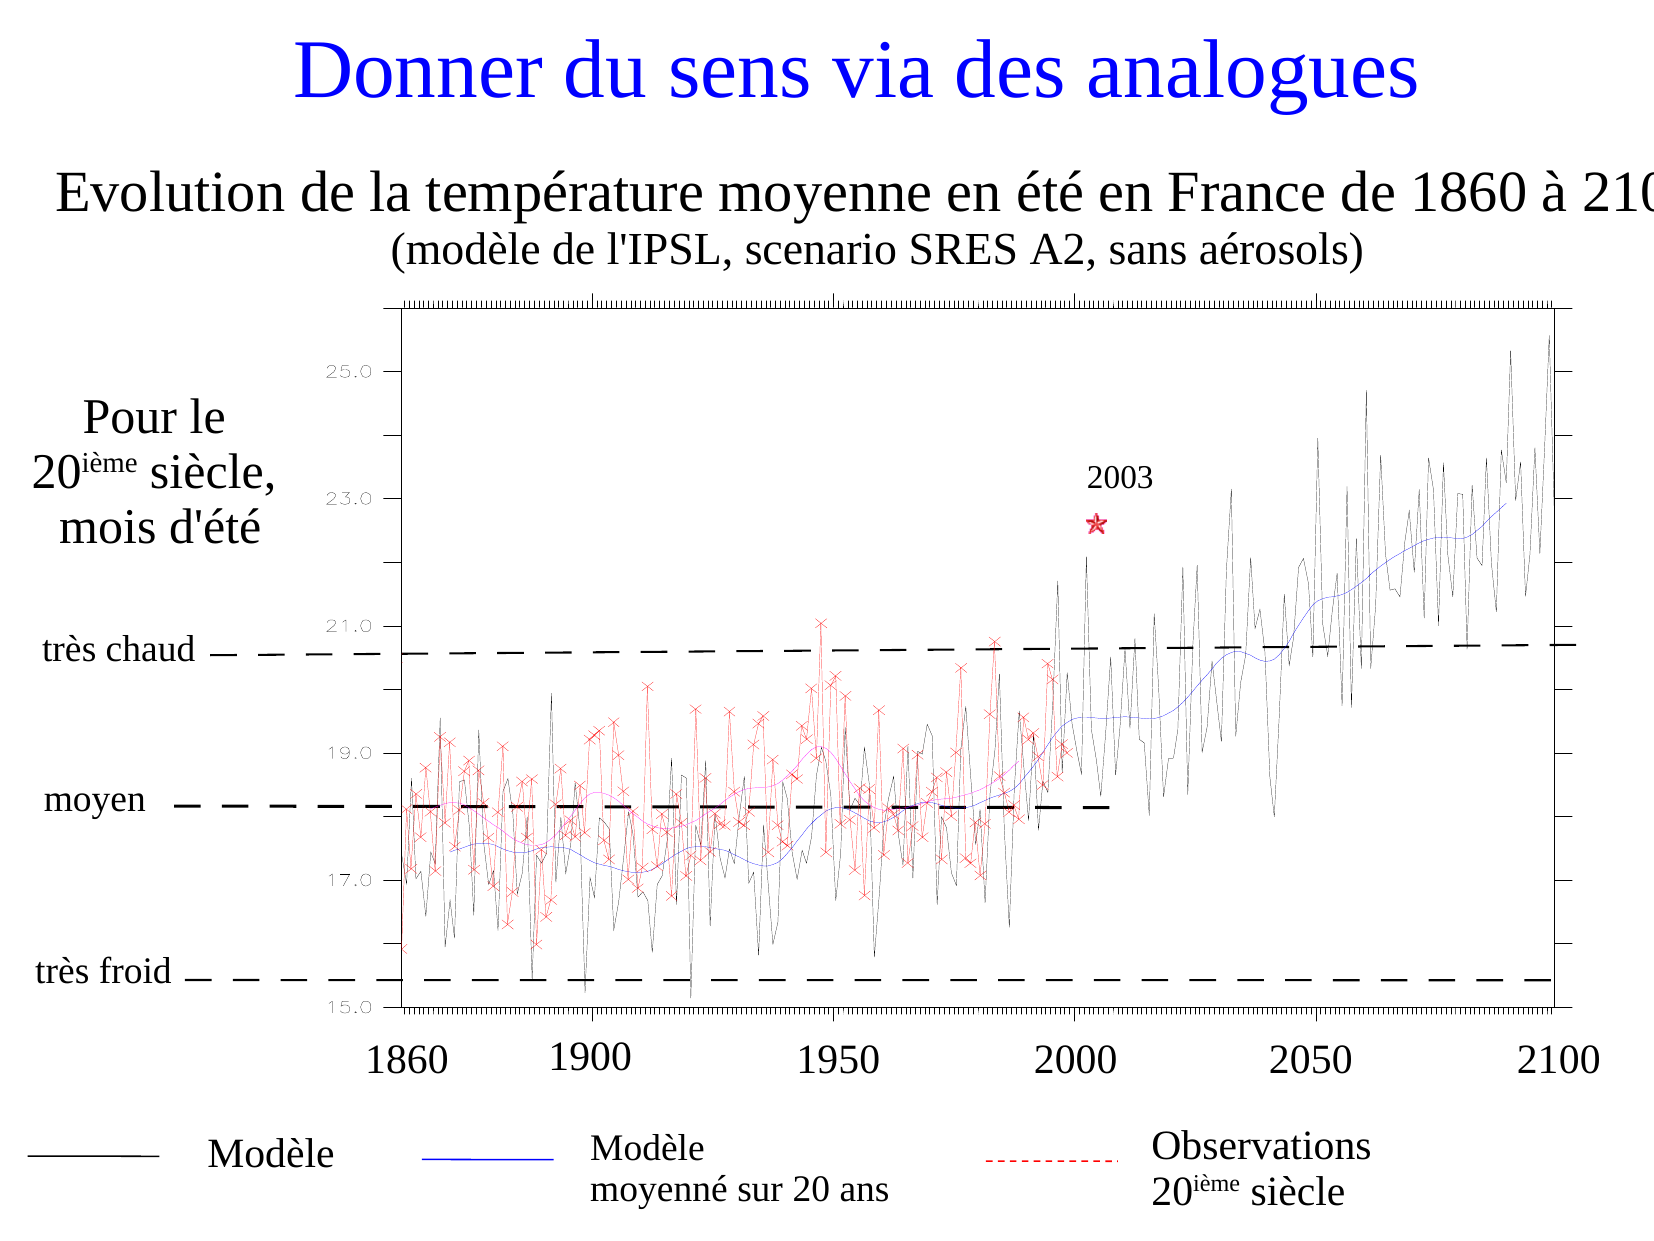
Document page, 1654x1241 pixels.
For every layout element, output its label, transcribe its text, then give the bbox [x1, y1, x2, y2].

text_box 1860 [342, 1036, 472, 1084]
text_box Observations 20ième siècle [1151, 1121, 1373, 1218]
text_box très chaud [41, 627, 196, 671]
text_box Modèle [207, 1130, 340, 1178]
text_box très froid [35, 950, 173, 993]
text_box 1900 [525, 1033, 655, 1082]
text_box Pour le 20ième siècle, mois d'été [7, 388, 235, 559]
text_box 1950 [774, 1036, 903, 1084]
text_box 2050 [1246, 1036, 1376, 1084]
text_box 2000 [1011, 1036, 1141, 1084]
text_box Modèle moyenné sur 20 ans [590, 1126, 890, 1212]
text_box Donner du sens via des analogues [62, 7, 1652, 132]
picture [235, 289, 1576, 1033]
text_box moyen [43, 778, 147, 822]
text_box Evolution de la température moyenne en été en France de 1860 à 2100 (modèle de l'IPSL, scenario SRES A2, sans aérosols) [28, 159, 1654, 282]
text_box 2100 [1494, 1036, 1624, 1084]
